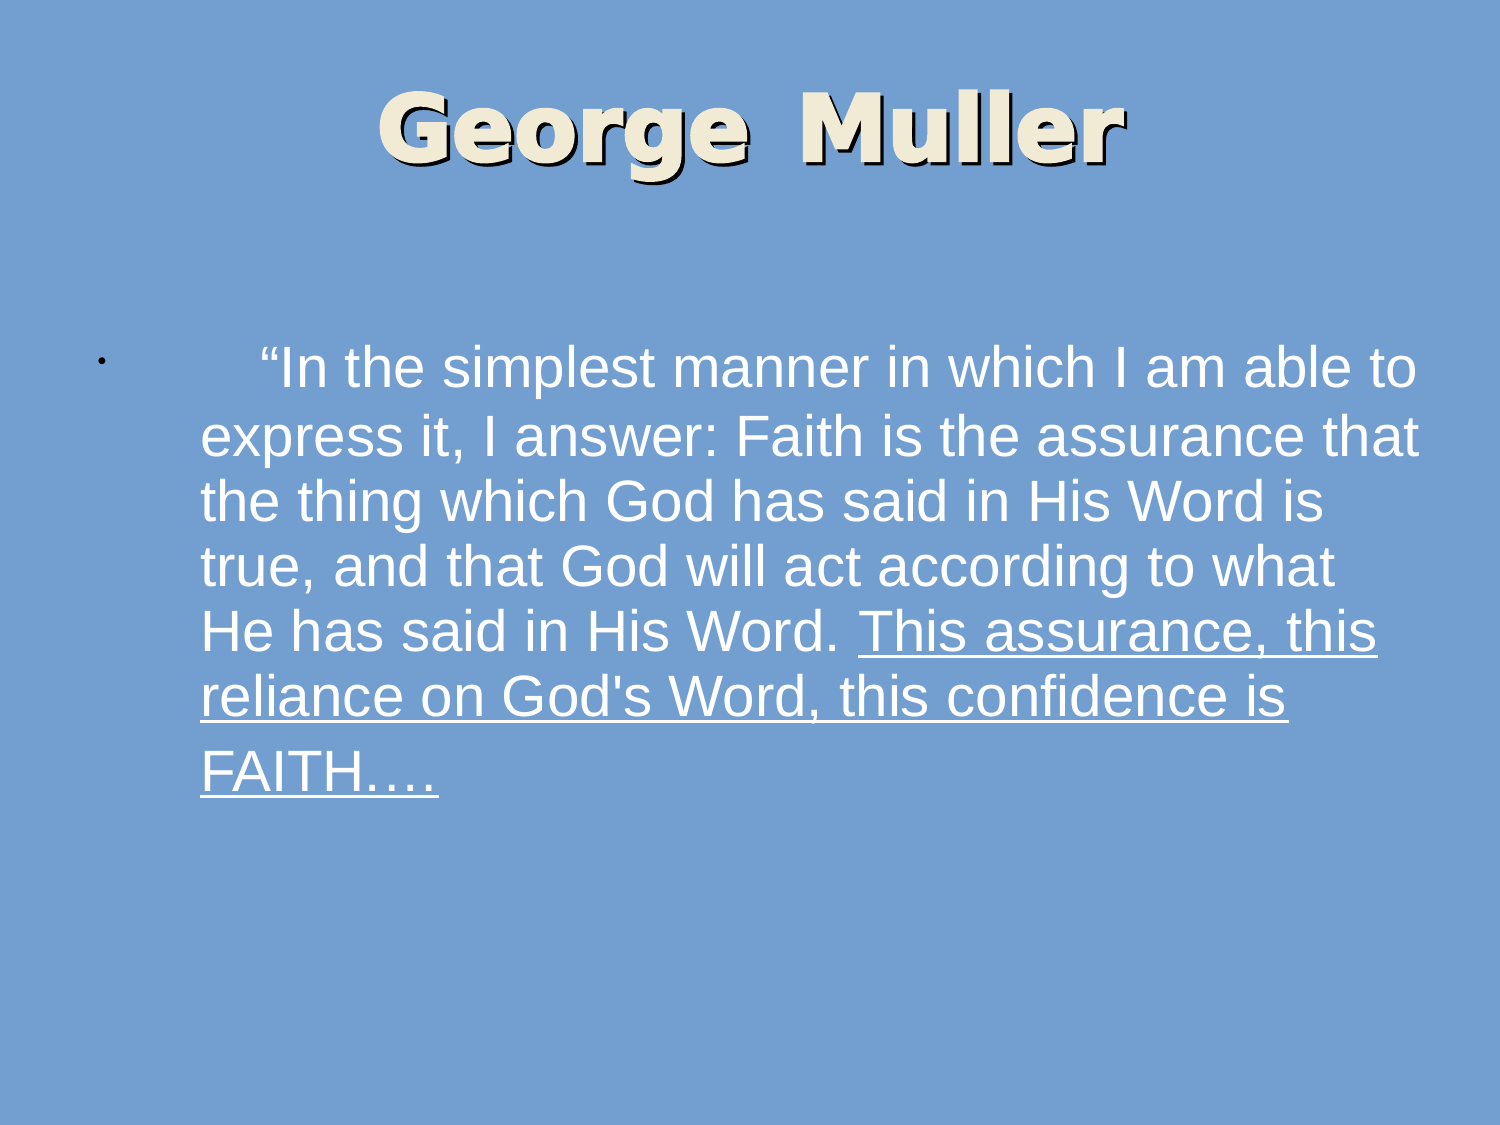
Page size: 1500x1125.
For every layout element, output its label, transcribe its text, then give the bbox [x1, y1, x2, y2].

title George Muller [75, 44, 1426, 233]
list “In the simplest manner in which I am able to express it, I answer: Faith is the assurance that the thing which God has said in His Word is true, and that God will act according to what He has said in His Word. This assurance, this reliance on God's Word, this confidence is FAITH.… [75, 324, 1426, 1068]
